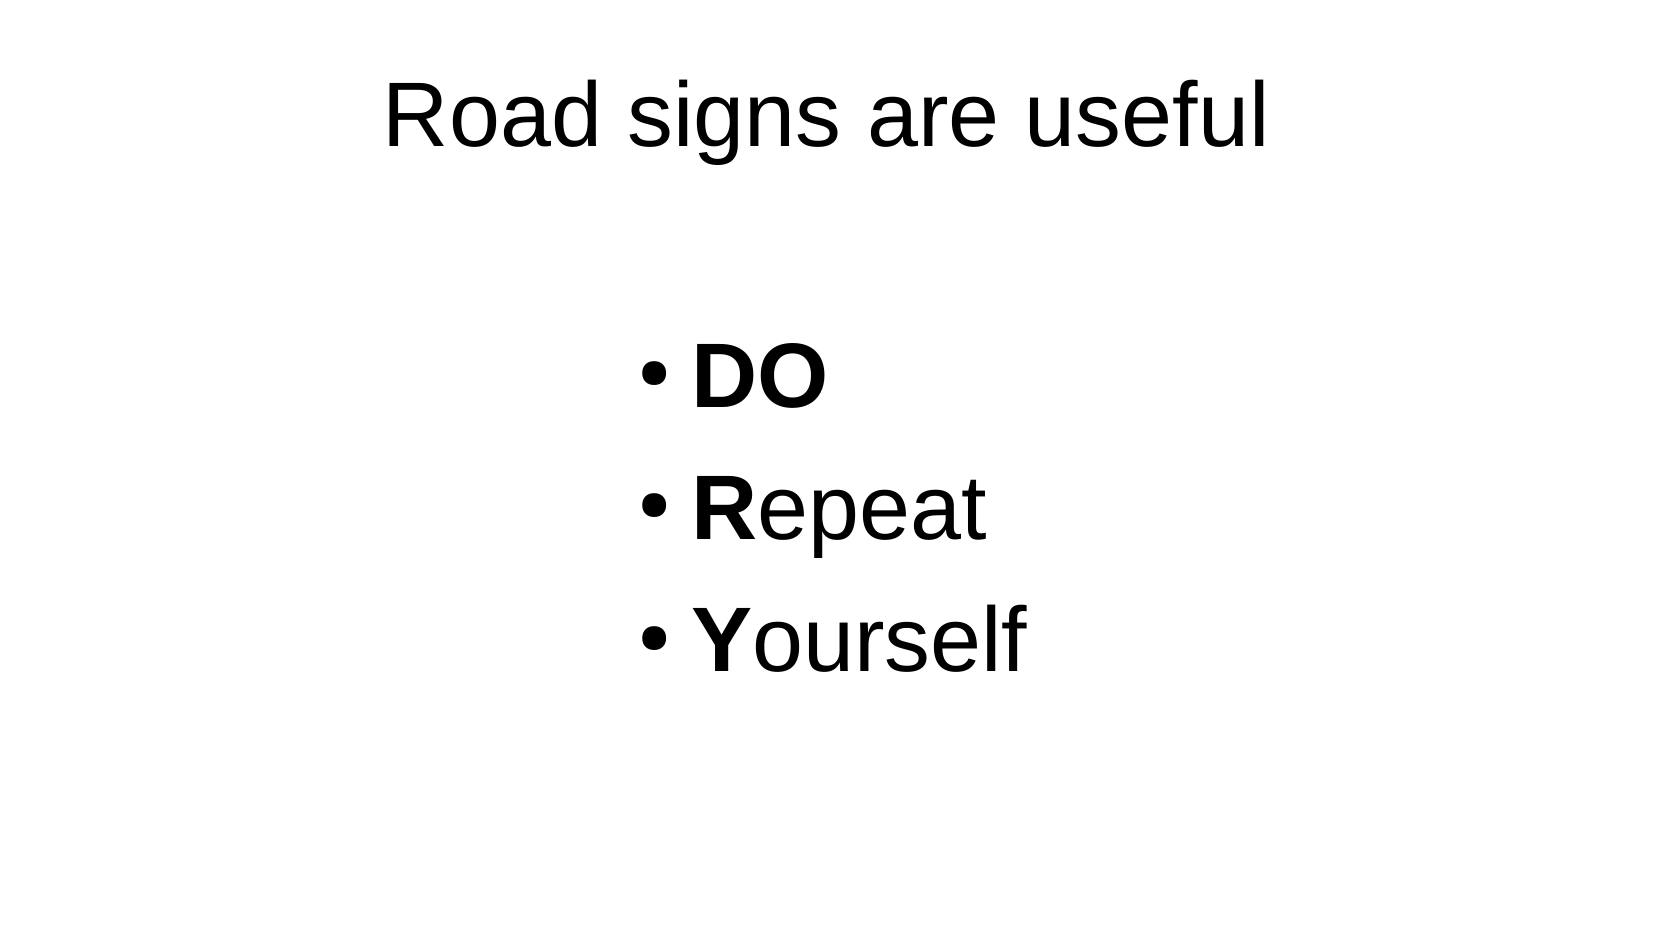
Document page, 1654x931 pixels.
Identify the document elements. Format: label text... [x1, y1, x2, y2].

title Road signs are useful [82, 37, 1571, 193]
list DO Repeat Yourself [620, 324, 1542, 758]
